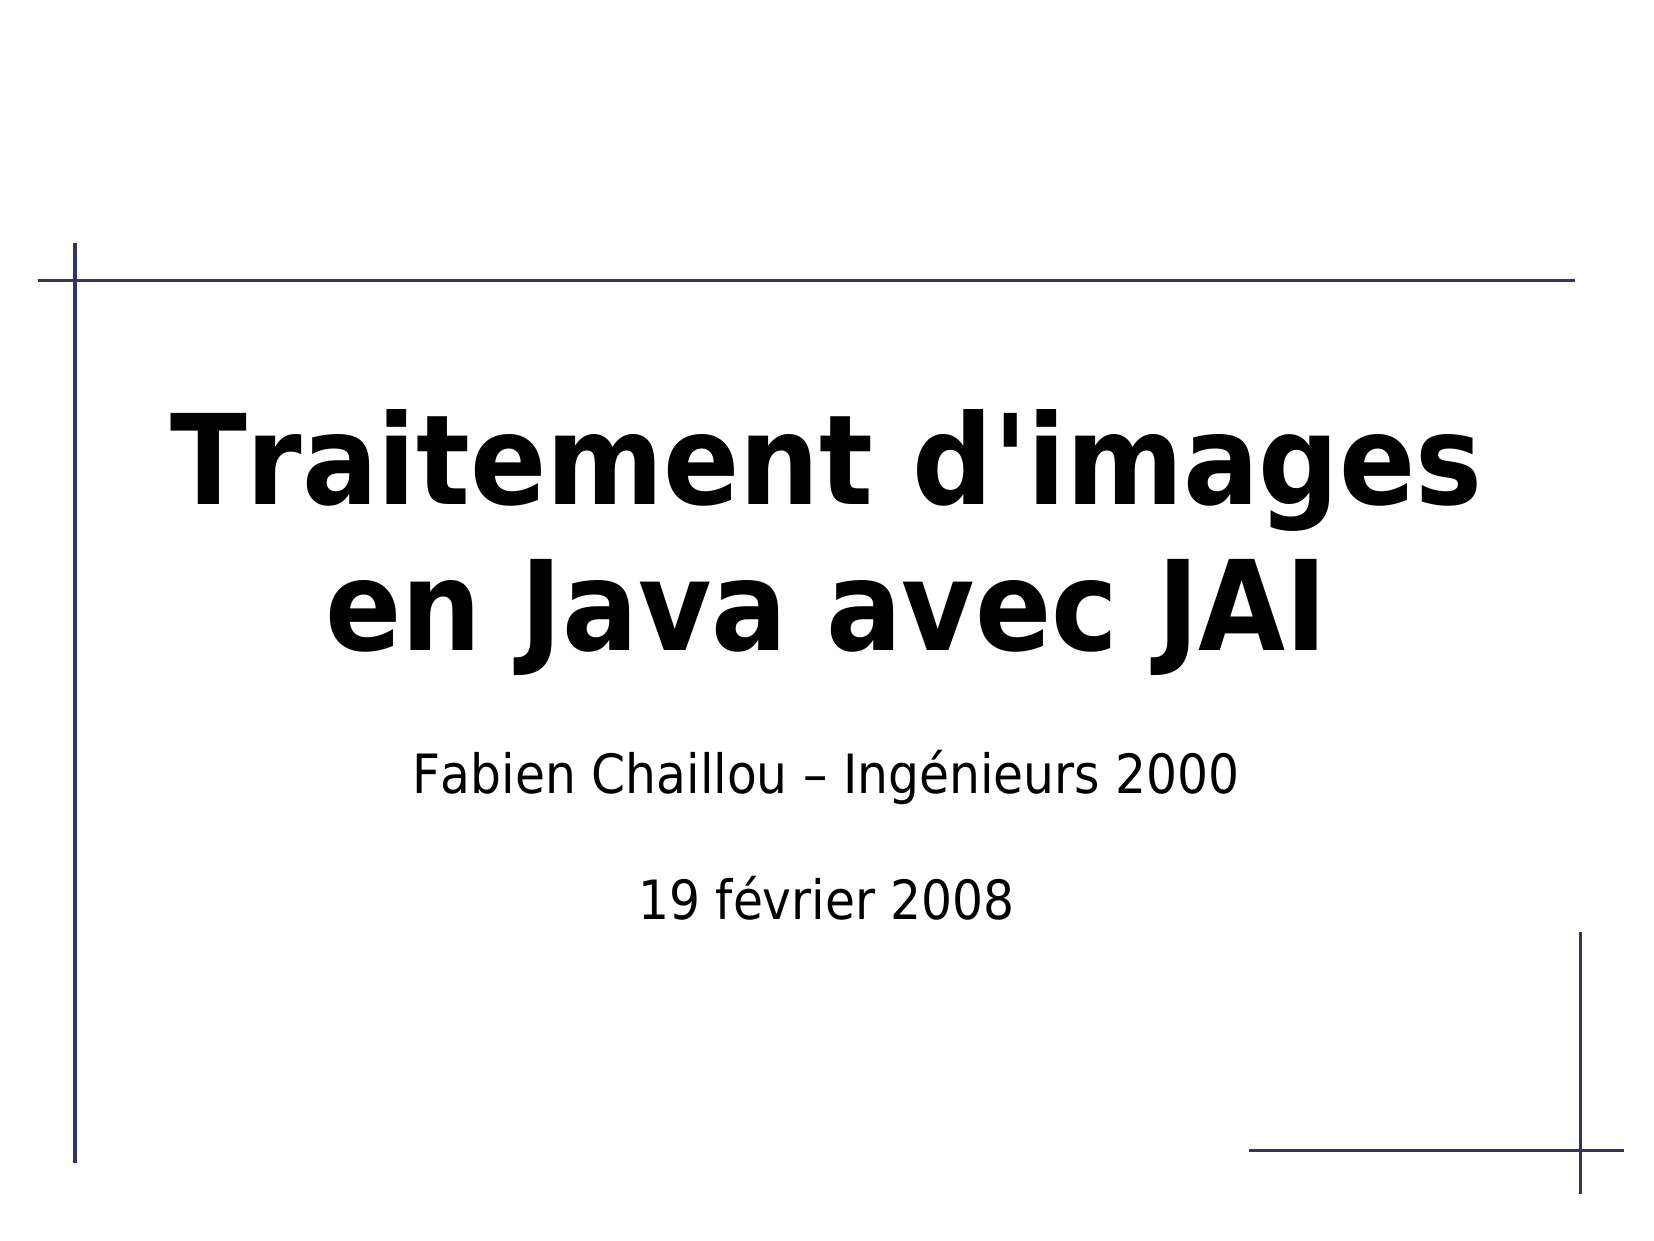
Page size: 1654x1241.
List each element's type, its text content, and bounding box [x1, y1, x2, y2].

subtitle Traitement d'images en Java avec JAI Fabien Chaillou – Ingénieurs 2000 19 février 2008 [82, 290, 1571, 1109]
